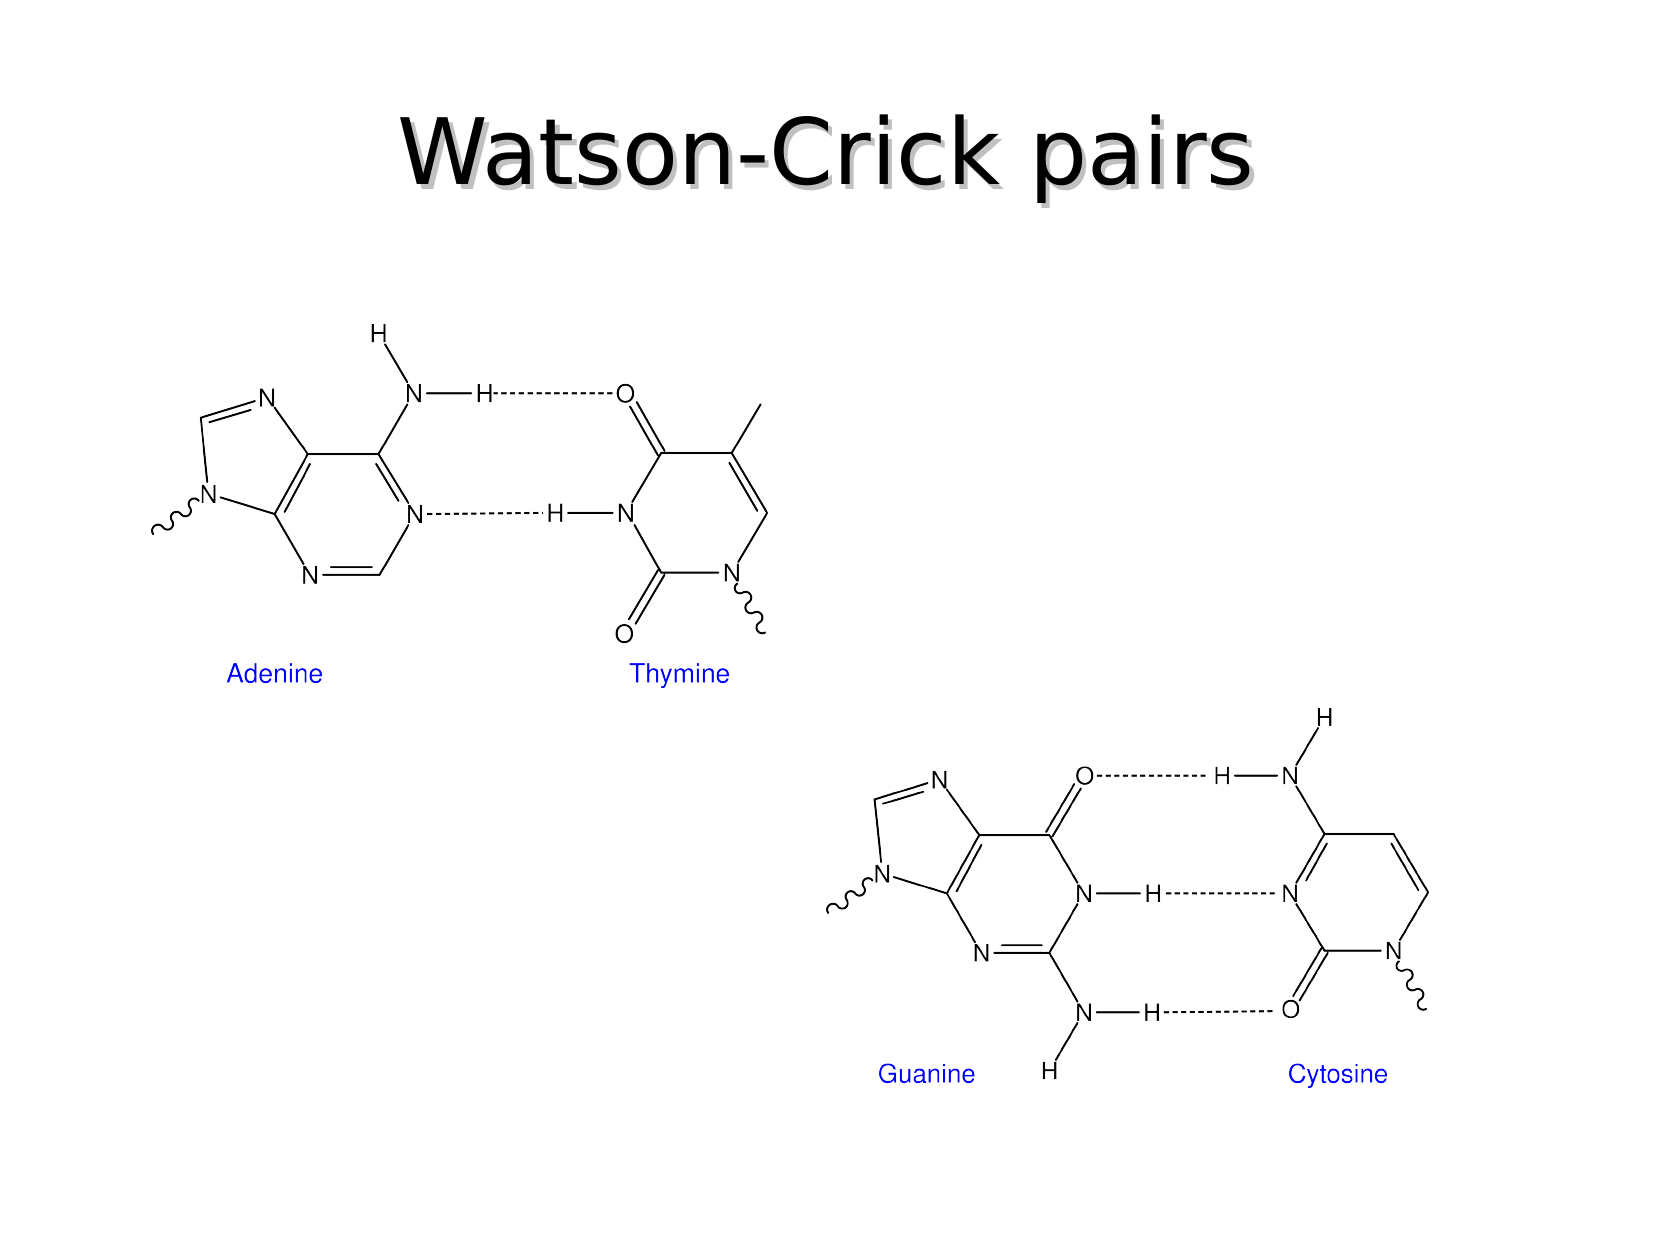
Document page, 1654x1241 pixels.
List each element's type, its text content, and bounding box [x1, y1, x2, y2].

title Watson-Crick pairs [82, 45, 1571, 261]
picture [826, 708, 1429, 1088]
picture [151, 324, 768, 688]
